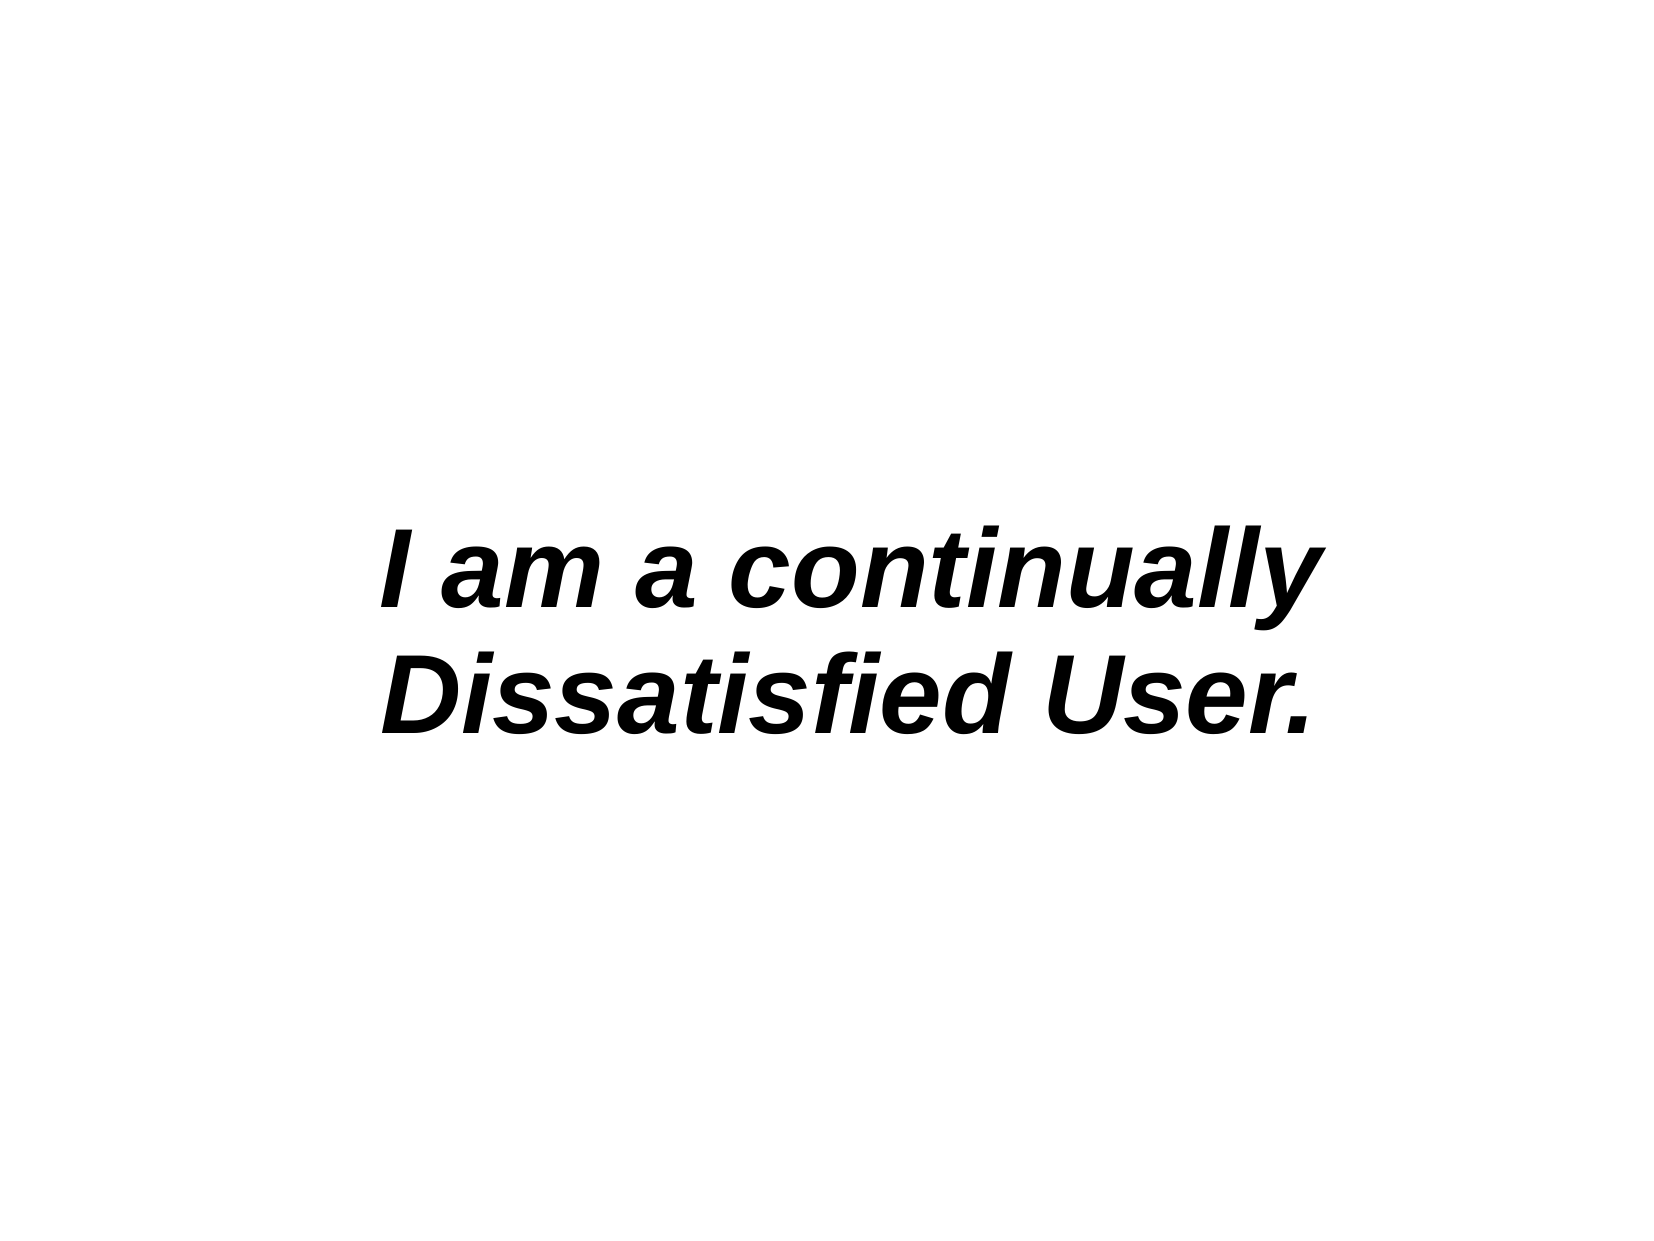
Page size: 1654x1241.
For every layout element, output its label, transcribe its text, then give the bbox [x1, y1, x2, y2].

title I am a continually Dissatisfied User. [86, 506, 1576, 758]
